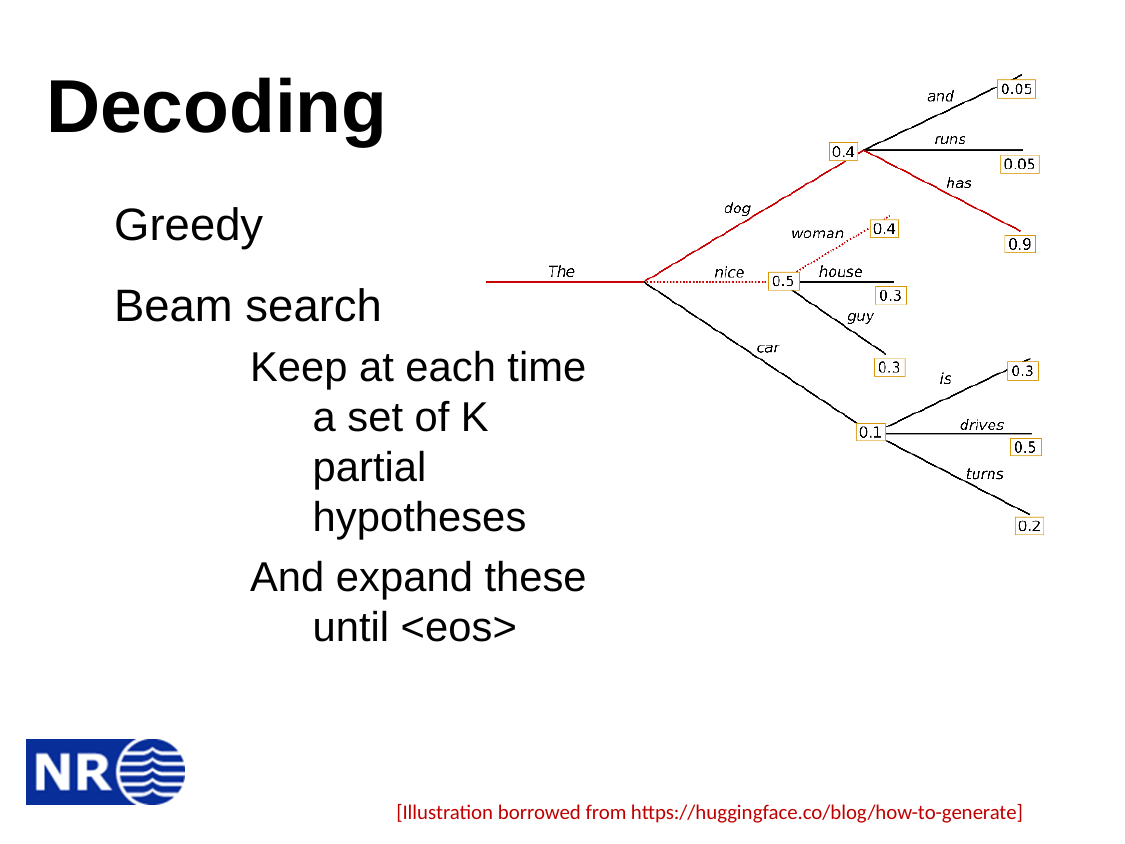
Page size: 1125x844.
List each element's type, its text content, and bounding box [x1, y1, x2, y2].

list Greedy Beam search Keep at each time a set of K partial hypotheses And expand these until <eos> [30, 187, 615, 694]
picture [486, 75, 1044, 535]
title Decoding [30, 32, 1095, 157]
text_box [Illustration borrowed from https://huggingface.co/blog/how-to-generate] [381, 791, 1103, 832]
